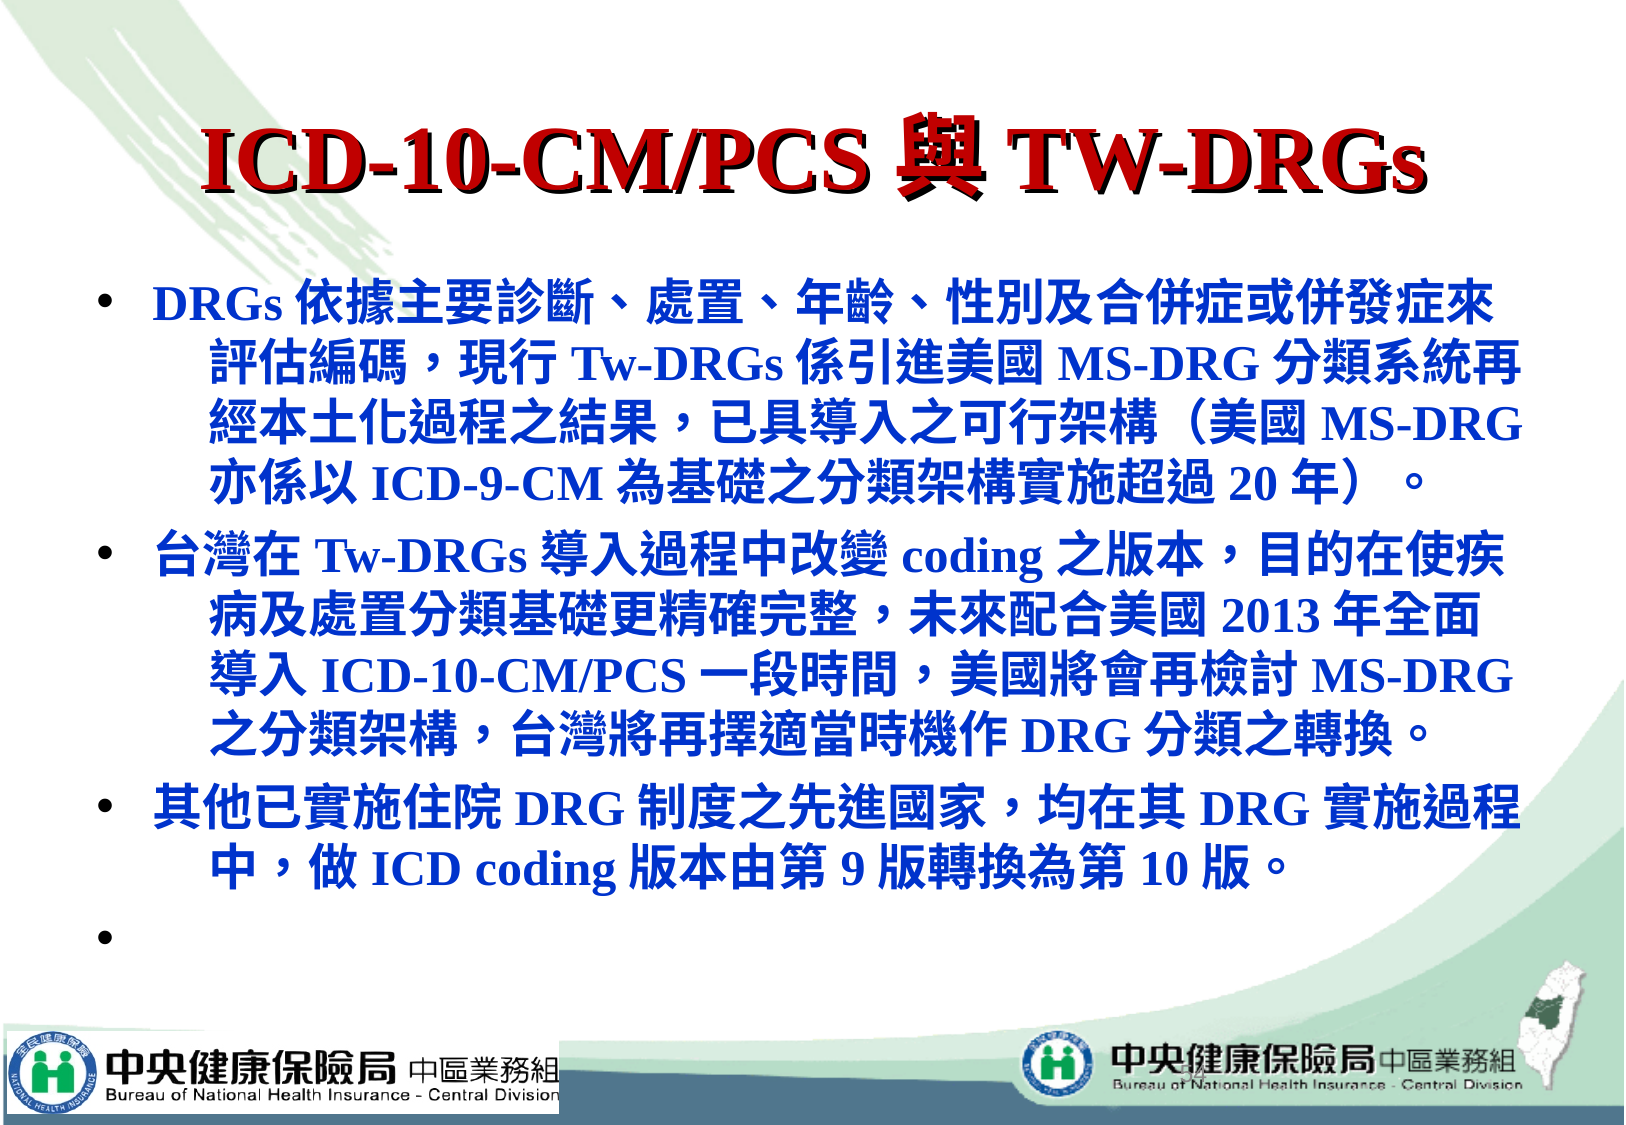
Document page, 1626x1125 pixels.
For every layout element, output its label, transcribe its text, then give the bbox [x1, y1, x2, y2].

list DRGs依據主要診斷、處置、年齡、性別及合併症或併發症來評估編碼，現行Tw-DRGs係引進美國MS-DRG分類系統再經本土化過程之結果，已具導入之可行架構（美國MS-DRG亦係以ICD-9-CM為基礎之分類架構實施超過20年）。 台灣在Tw-DRGs導入過程中改變coding之版本，目的在使疾病及處置分類基礎更精確完整，未來配合美國2013年全面導入ICD-10-CM/PCS一段時間，美國將會再檢討MS-DRG之分類架構，台灣將再擇適當時機作DRG分類之轉換。 其他已實施住院DRG制度之先進國家，均在其DRG實施過程中，做ICD coding版本由第9版轉換為第10版。 [81, 262, 1544, 1005]
title ICD-10-CM/PCS與TW-DRGs [81, 58, 1544, 247]
text_box [1164, 1042, 1544, 1103]
